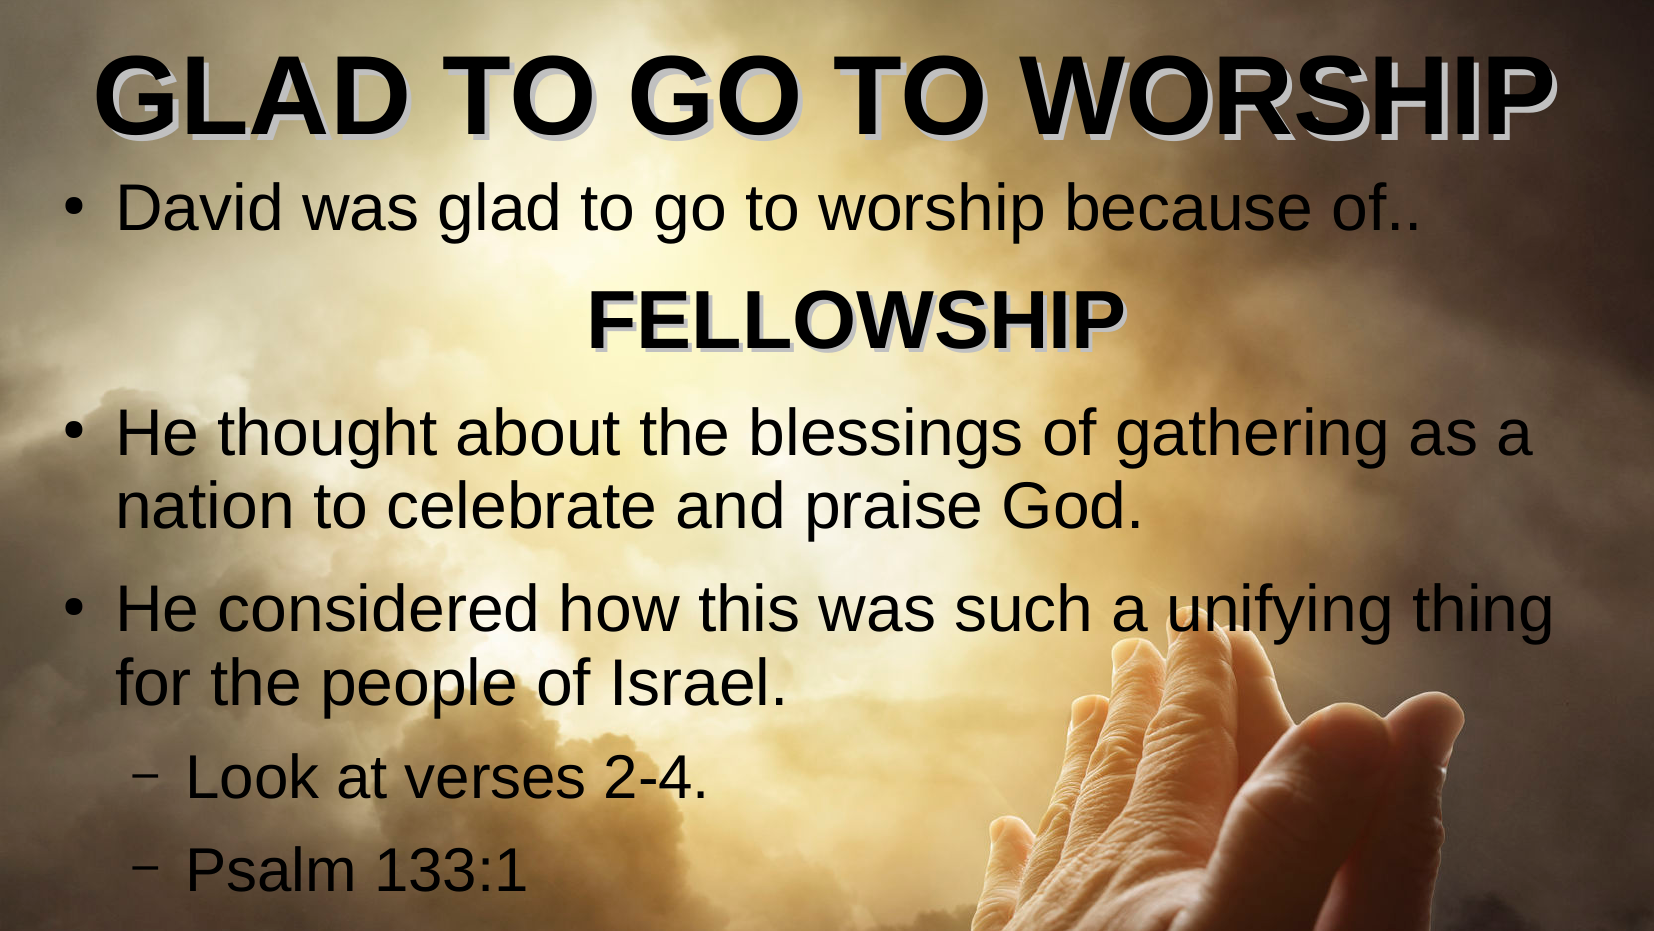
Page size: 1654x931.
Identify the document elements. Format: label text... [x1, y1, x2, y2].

list David was glad to go to worship because of.. FELLOWSHIP He thought about the blessings of gathering as a nation to celebrate and praise God. He considered how this was such a unifying thing for the people of Israel. Look at verses 2-4. Psalm 133:1 [45, 170, 1621, 906]
picture [0, 0, 1654, 931]
title GLAD TO GO TO WORSHIP [81, 18, 1570, 170]
